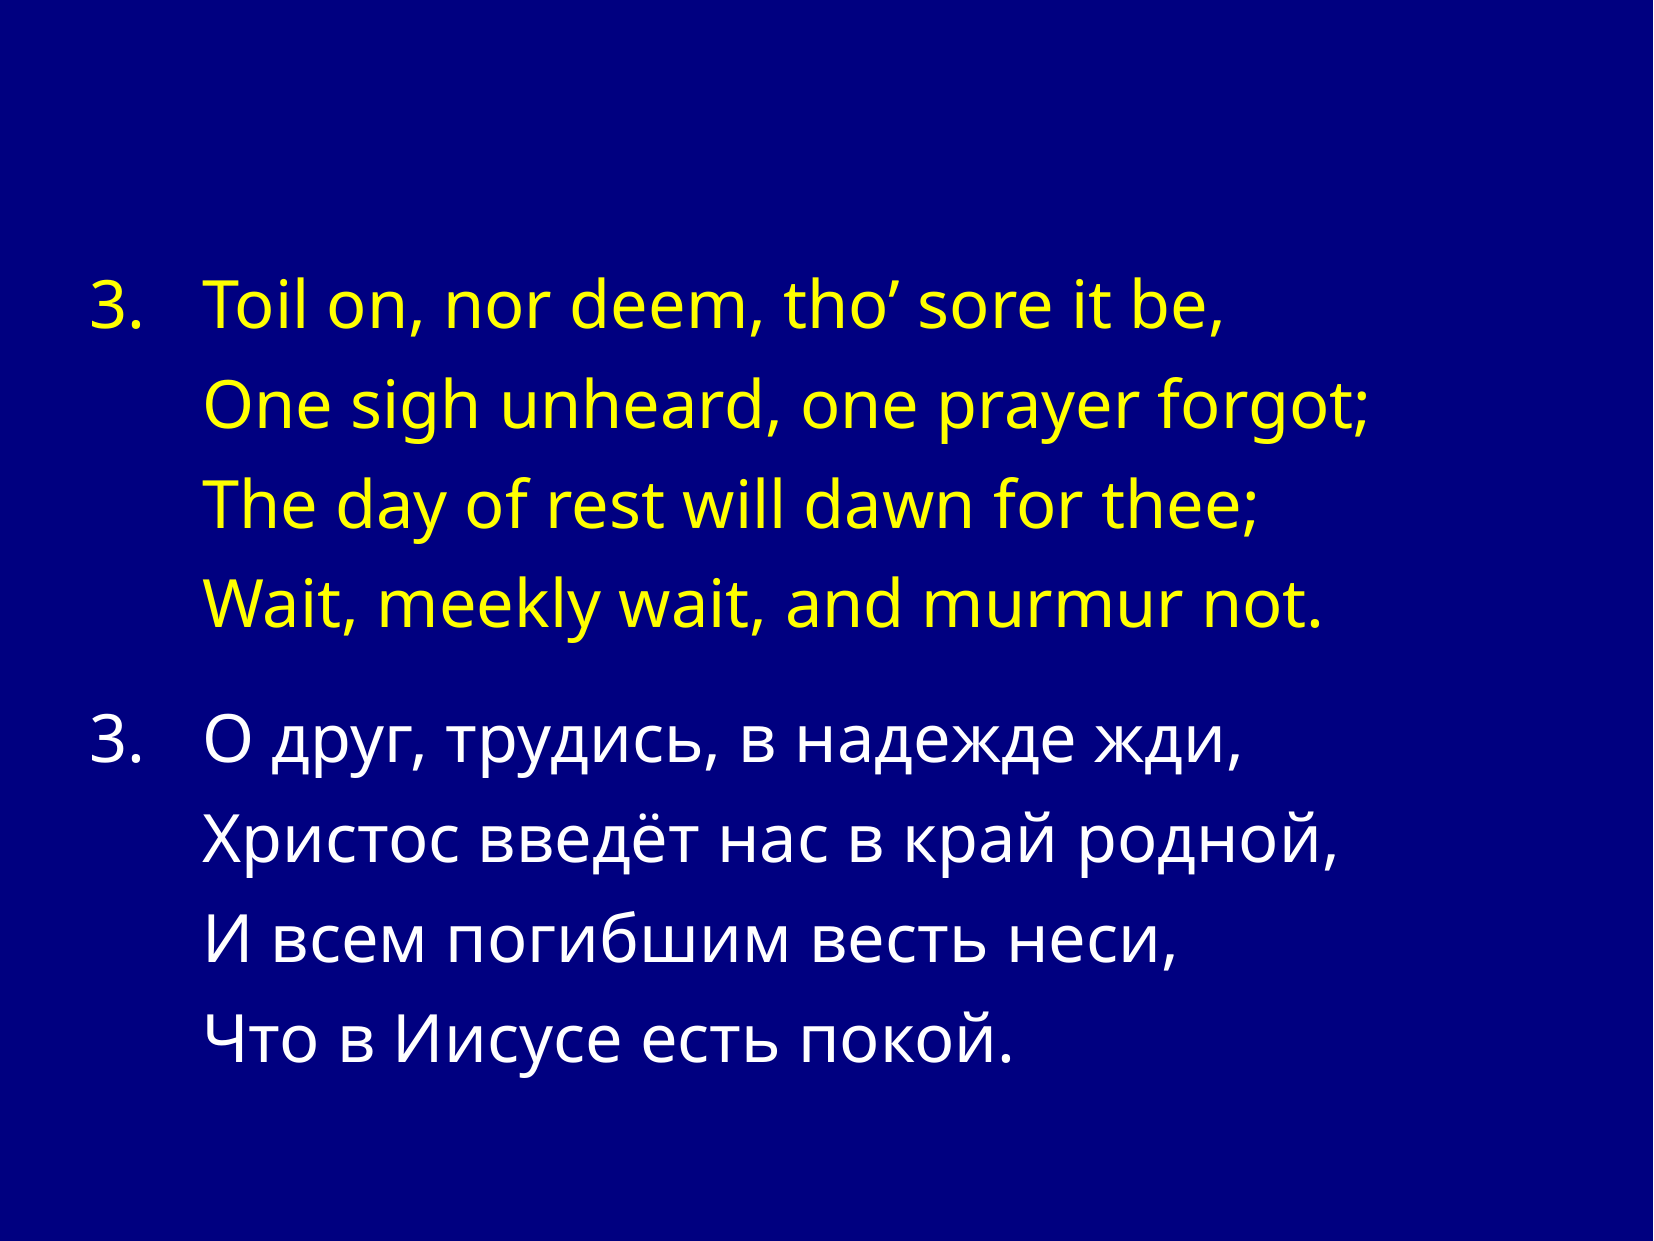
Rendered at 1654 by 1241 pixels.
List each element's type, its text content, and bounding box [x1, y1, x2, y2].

text_box 3. О друг, трудись, в надежде жди, Христос введёт нас в край родной, И всем погибшим весть неси, Что в Иисусе есть покой. [75, 675, 1576, 1163]
text_box 3. Toil on, nor deem, tho’ sore it be, One sigh unheard, one prayer forgot; The day of rest will dawn for thee; Wait, meekly wait, and murmur not. [75, 150, 1576, 638]
